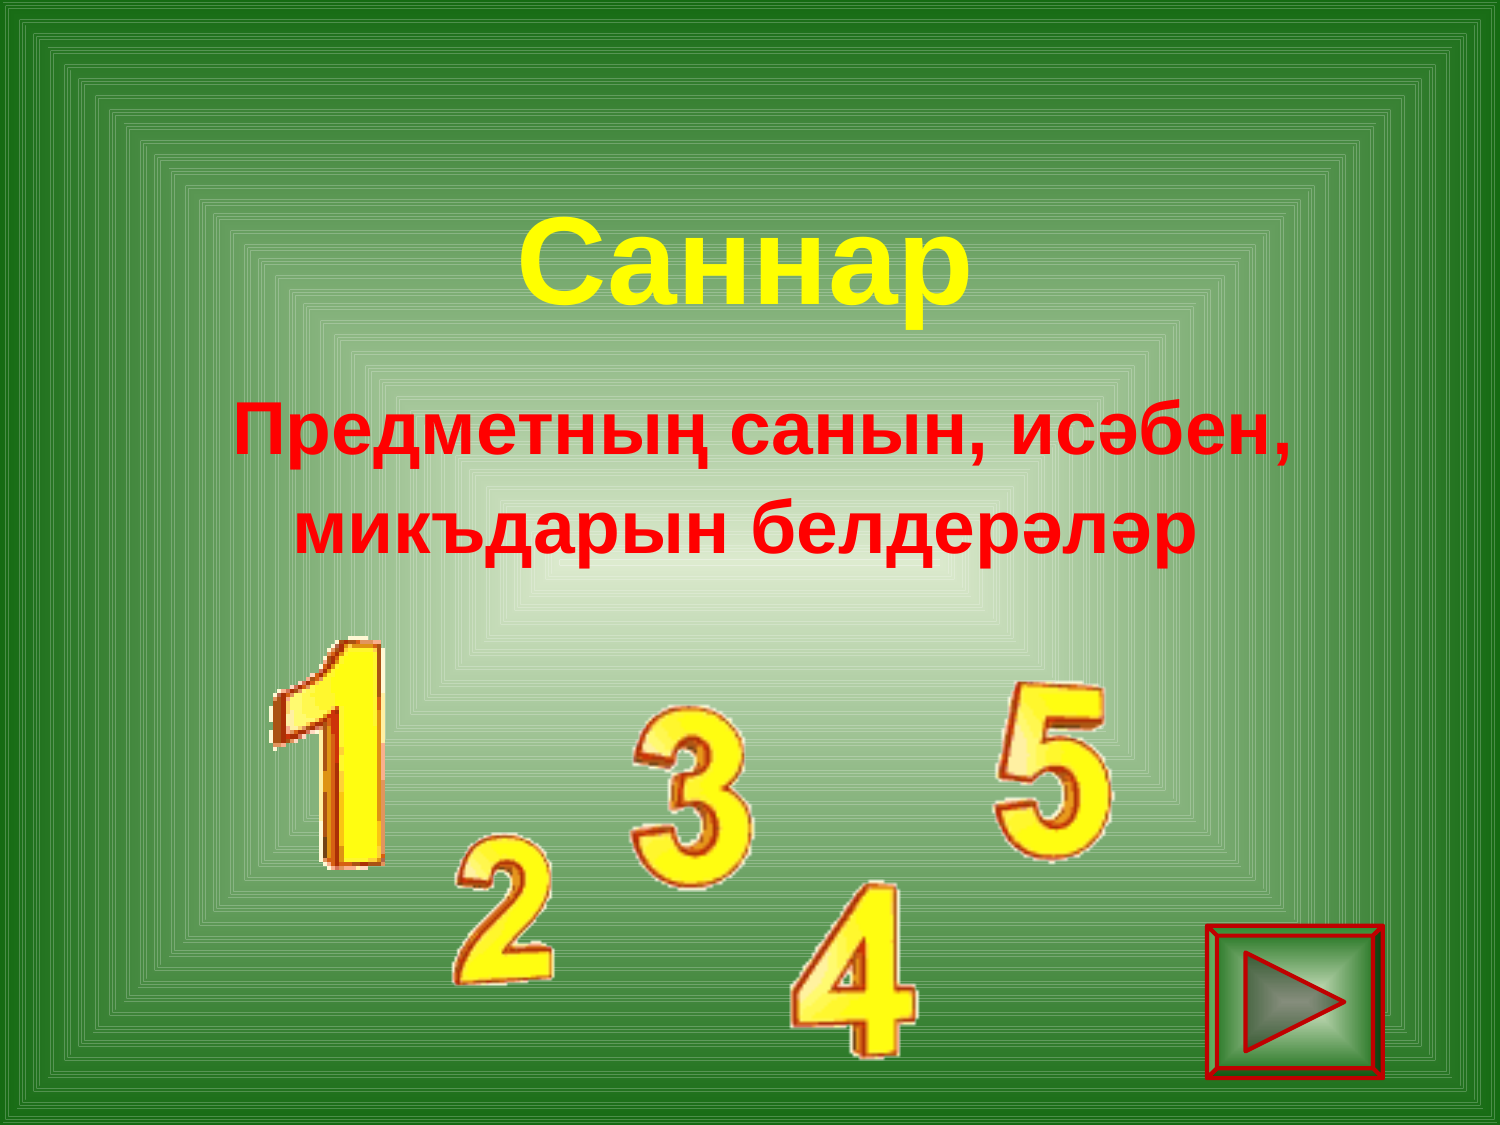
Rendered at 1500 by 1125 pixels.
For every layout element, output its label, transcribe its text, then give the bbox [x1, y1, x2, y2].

picture [785, 878, 926, 1067]
picture [621, 703, 762, 895]
picture [984, 679, 1125, 868]
title Саннар Предметның санын, исәбен, микъдарын белдерәләр [70, 164, 1421, 539]
text_box [1208, 925, 1383, 1079]
picture [257, 632, 402, 879]
picture [445, 831, 563, 989]
